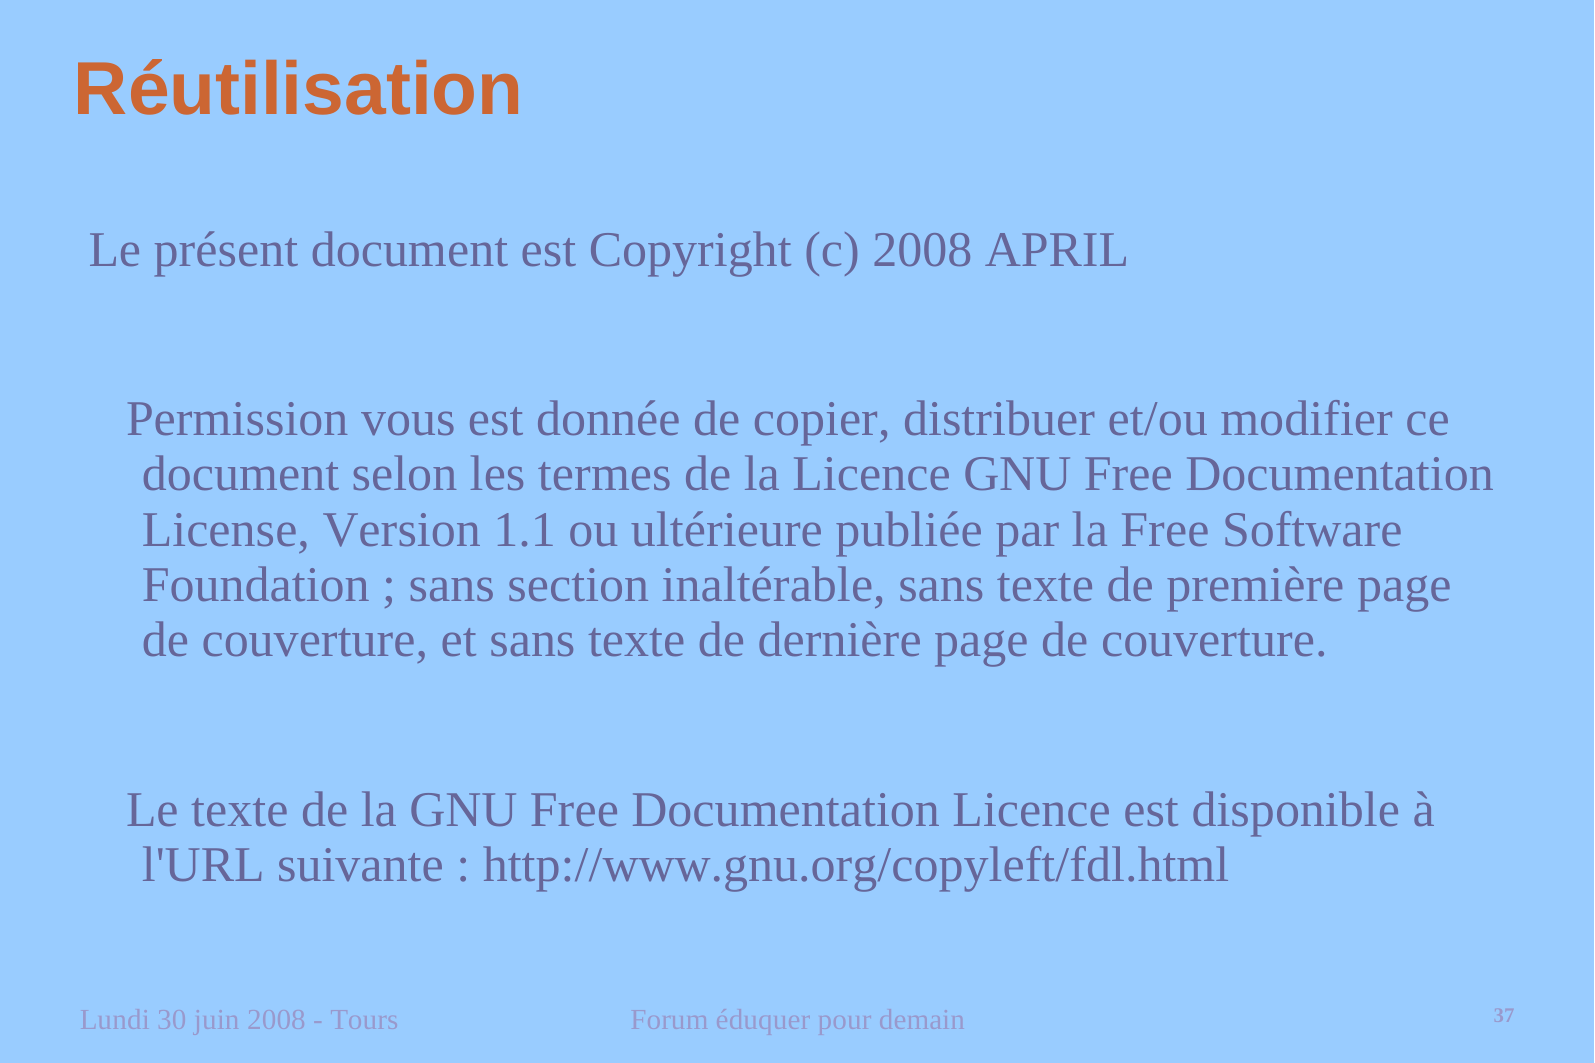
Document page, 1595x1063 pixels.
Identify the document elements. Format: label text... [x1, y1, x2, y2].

list Le présent document est Copyright (c) 2008 APRIL Permission vous est donnée de copier, distribuer et/ou modifier ce document selon les termes de la Licence GNU Free Documentation License, Version 1.1 ou ultérieure publiée par la Free Software Foundation ; sans section inaltérable, sans texte de première page de couverture, et sans texte de dernière page de couverture. Le texte de la GNU Free Documentation Licence est disponible à l'URL suivante : http://www.gnu.org/copyleft/fdl.html [70, 221, 1506, 909]
title Réutilisation [74, 0, 1510, 178]
